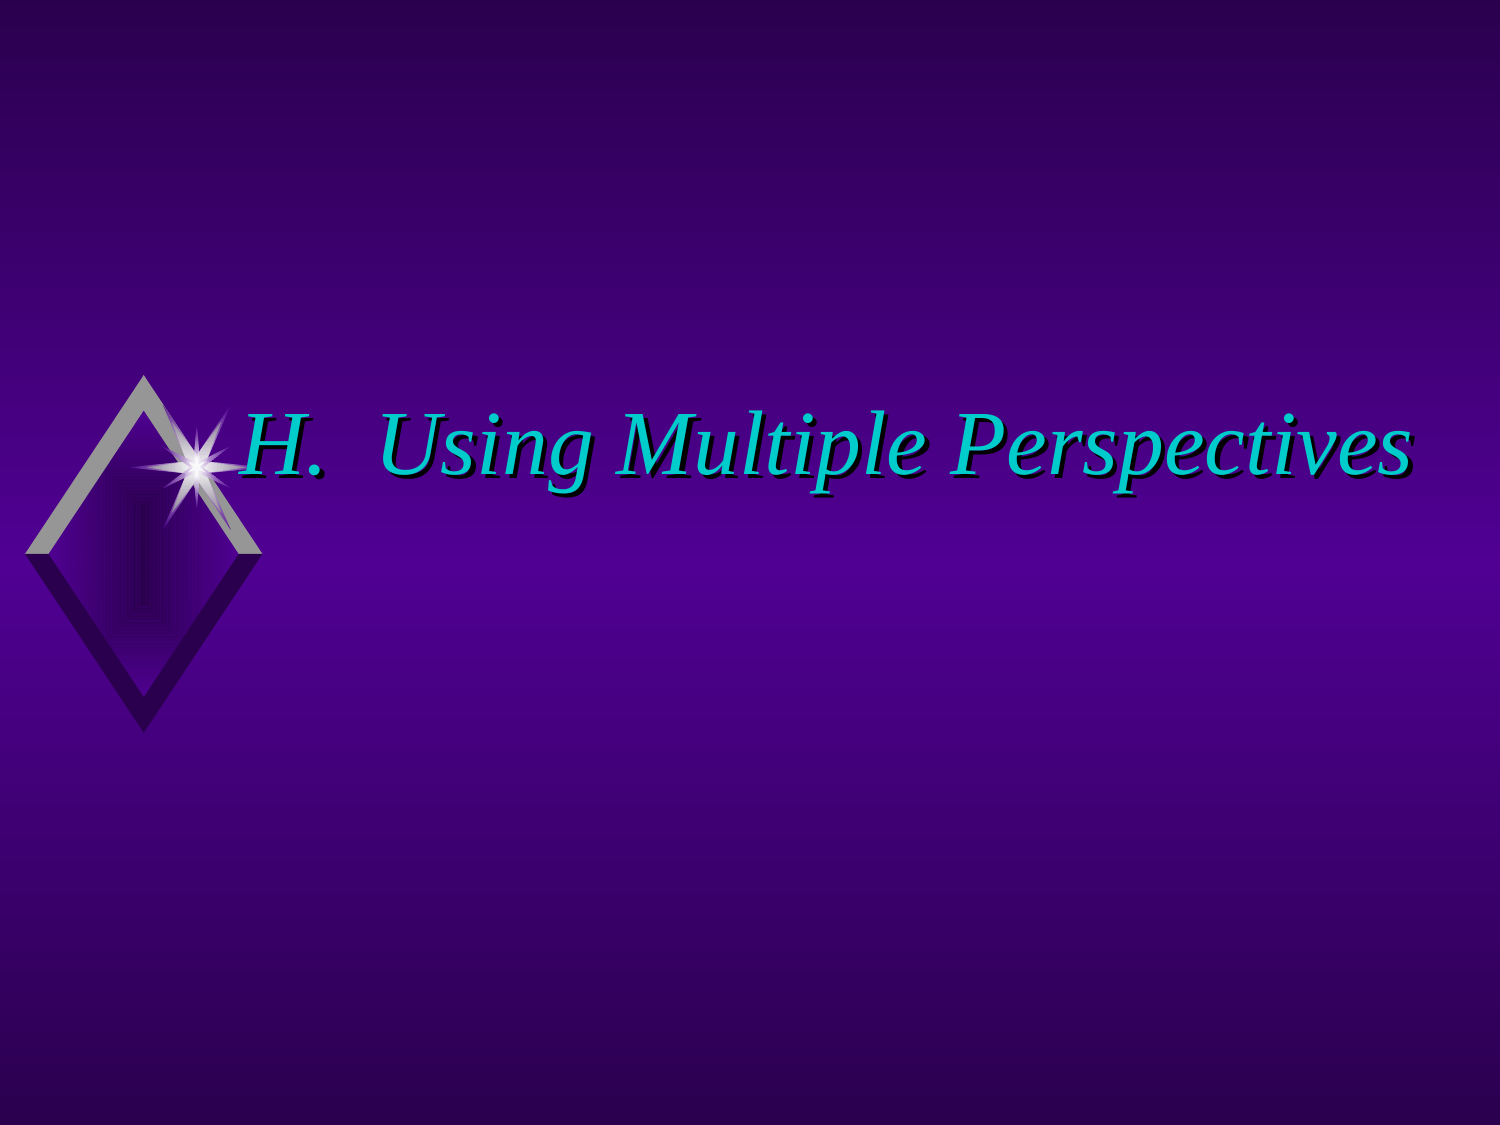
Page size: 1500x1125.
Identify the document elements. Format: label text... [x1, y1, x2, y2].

title H. Using Multiple Perspectives [224, 349, 1500, 538]
